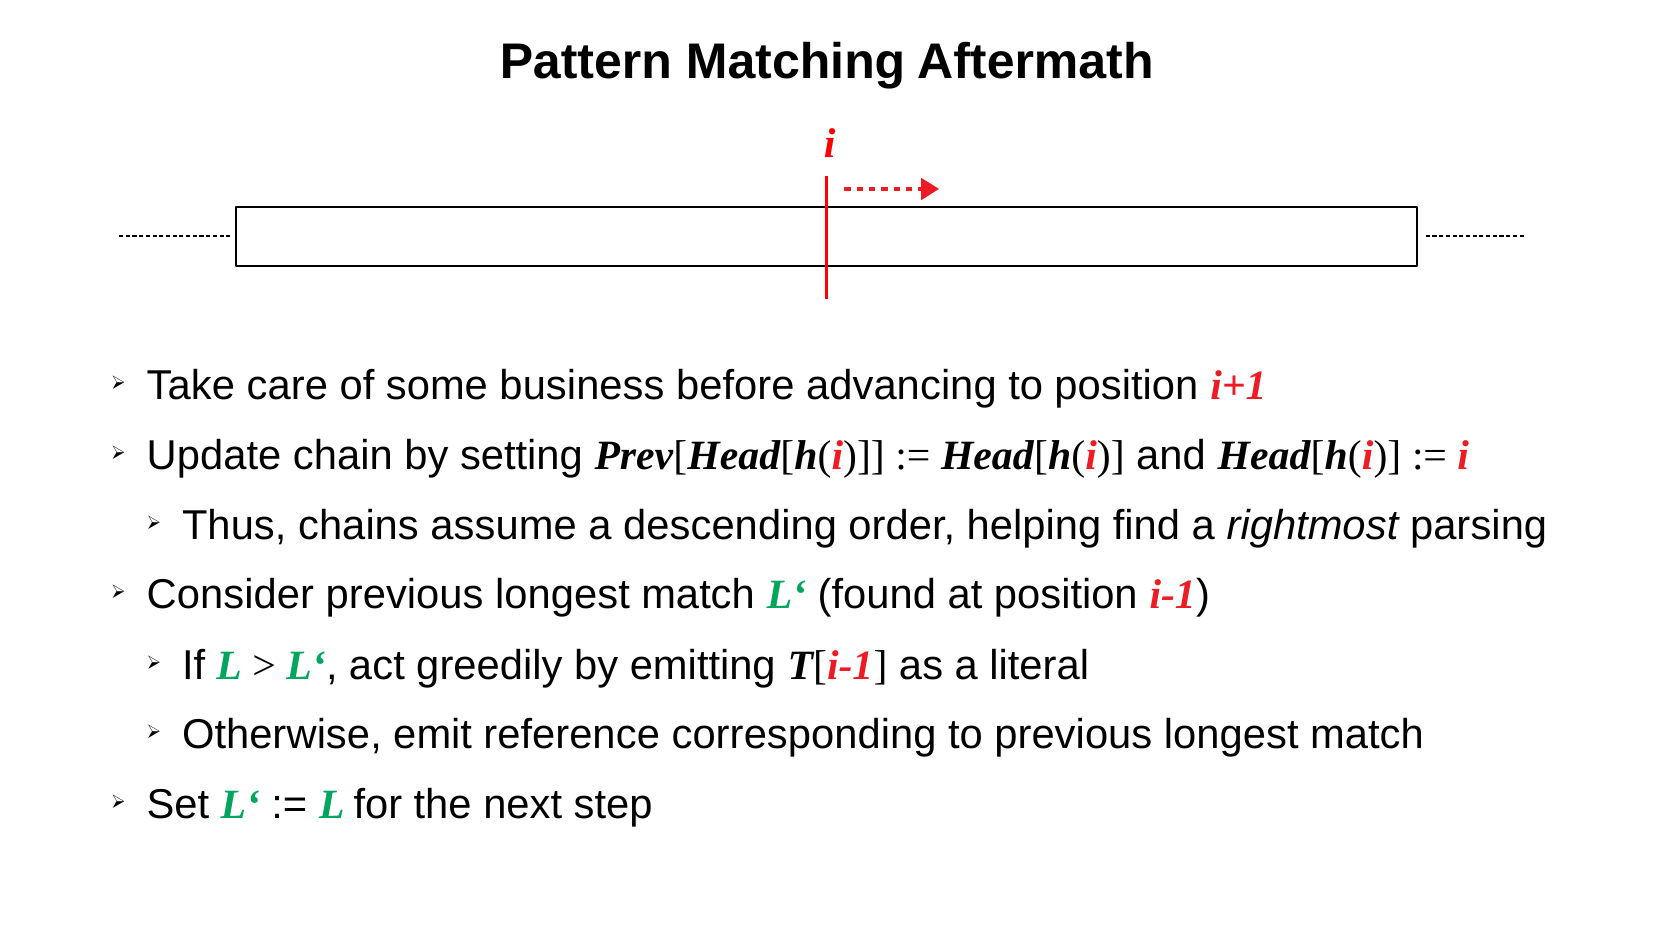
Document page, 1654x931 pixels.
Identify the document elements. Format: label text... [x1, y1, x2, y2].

text_box Pattern Matching Aftermath [236, 0, 1418, 125]
text_box Take care of some business before advancing to position i+1 Update chain by setting Prev[Head[h(i)]] := Head[h(i)] and Head[h(i)] := i Thus, chains assume a descending order, helping find a rightmost parsing Consider previous longest match L‘ (found at position i-1) If L > L‘, act greedily by emitting T[i-1] as a literal Otherwise, emit reference corresponding to previous longest match Set L‘ := L for the next step [96, 330, 1563, 836]
text_box i [809, 113, 851, 175]
